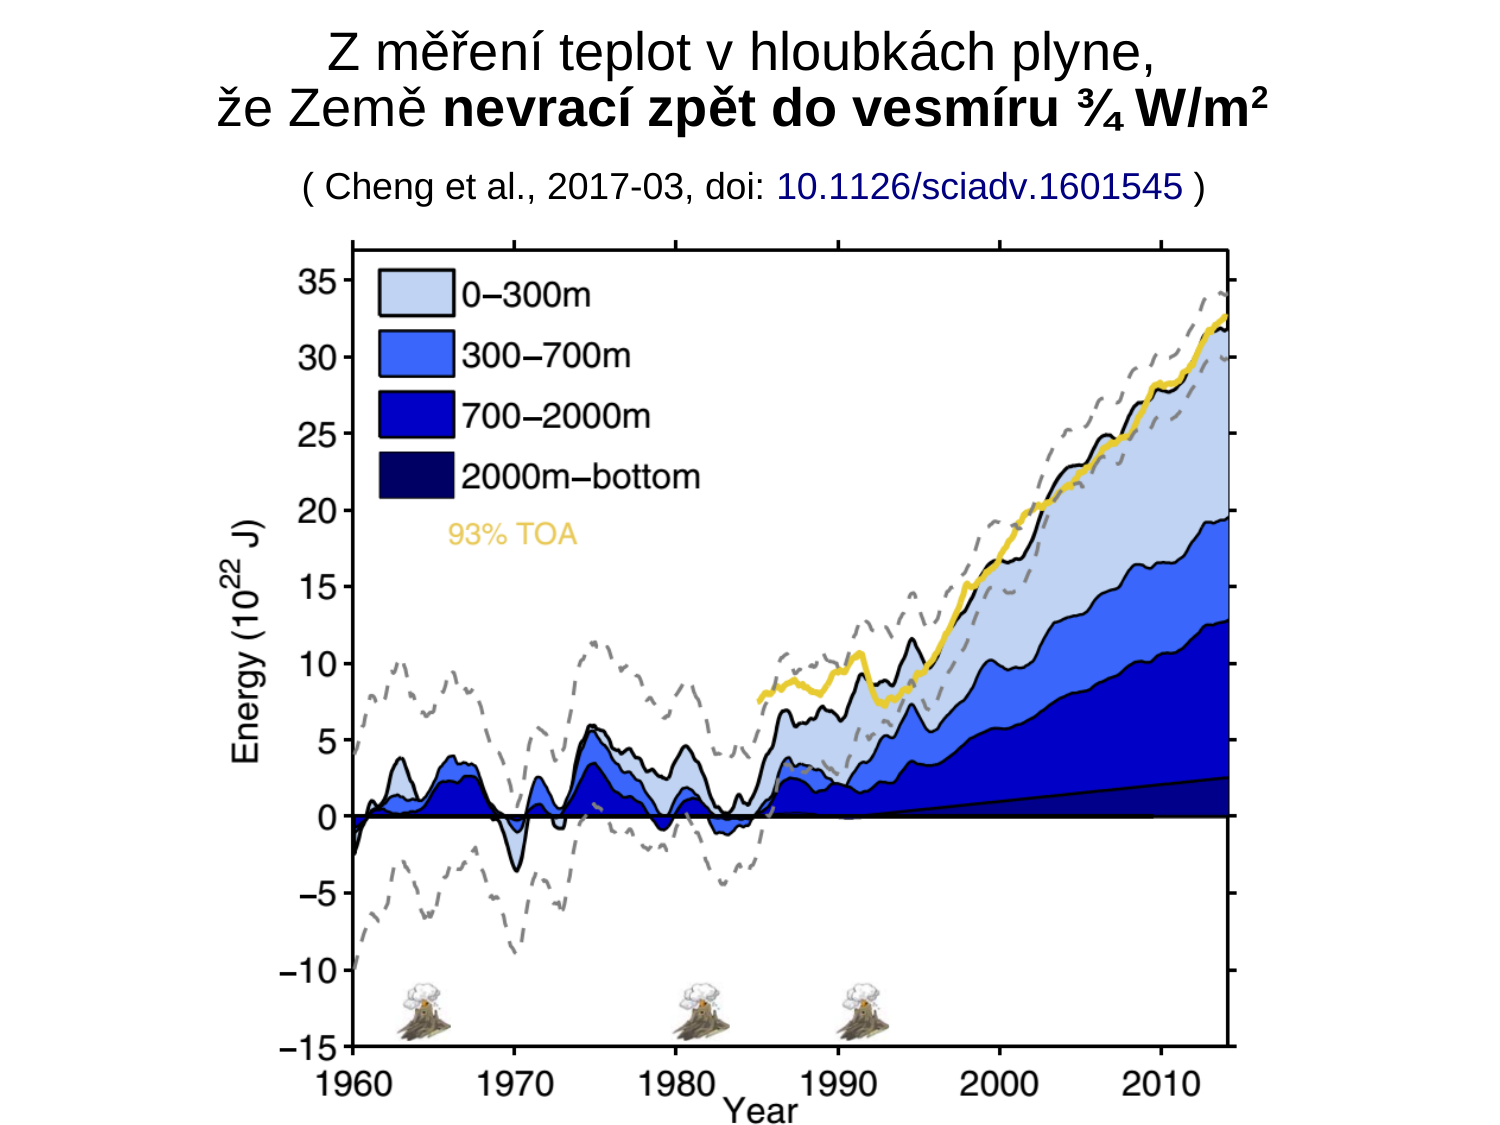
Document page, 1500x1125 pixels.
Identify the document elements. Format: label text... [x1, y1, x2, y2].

title Z měření teplot v hloubkách plyne, že Země nevrací zpět do vesmíru ¾ W/m2 ( Cheng et al., 2017-03, doi: 10.1126/sciadv.1601545 ) [75, 13, 1425, 221]
picture [211, 233, 1251, 1125]
